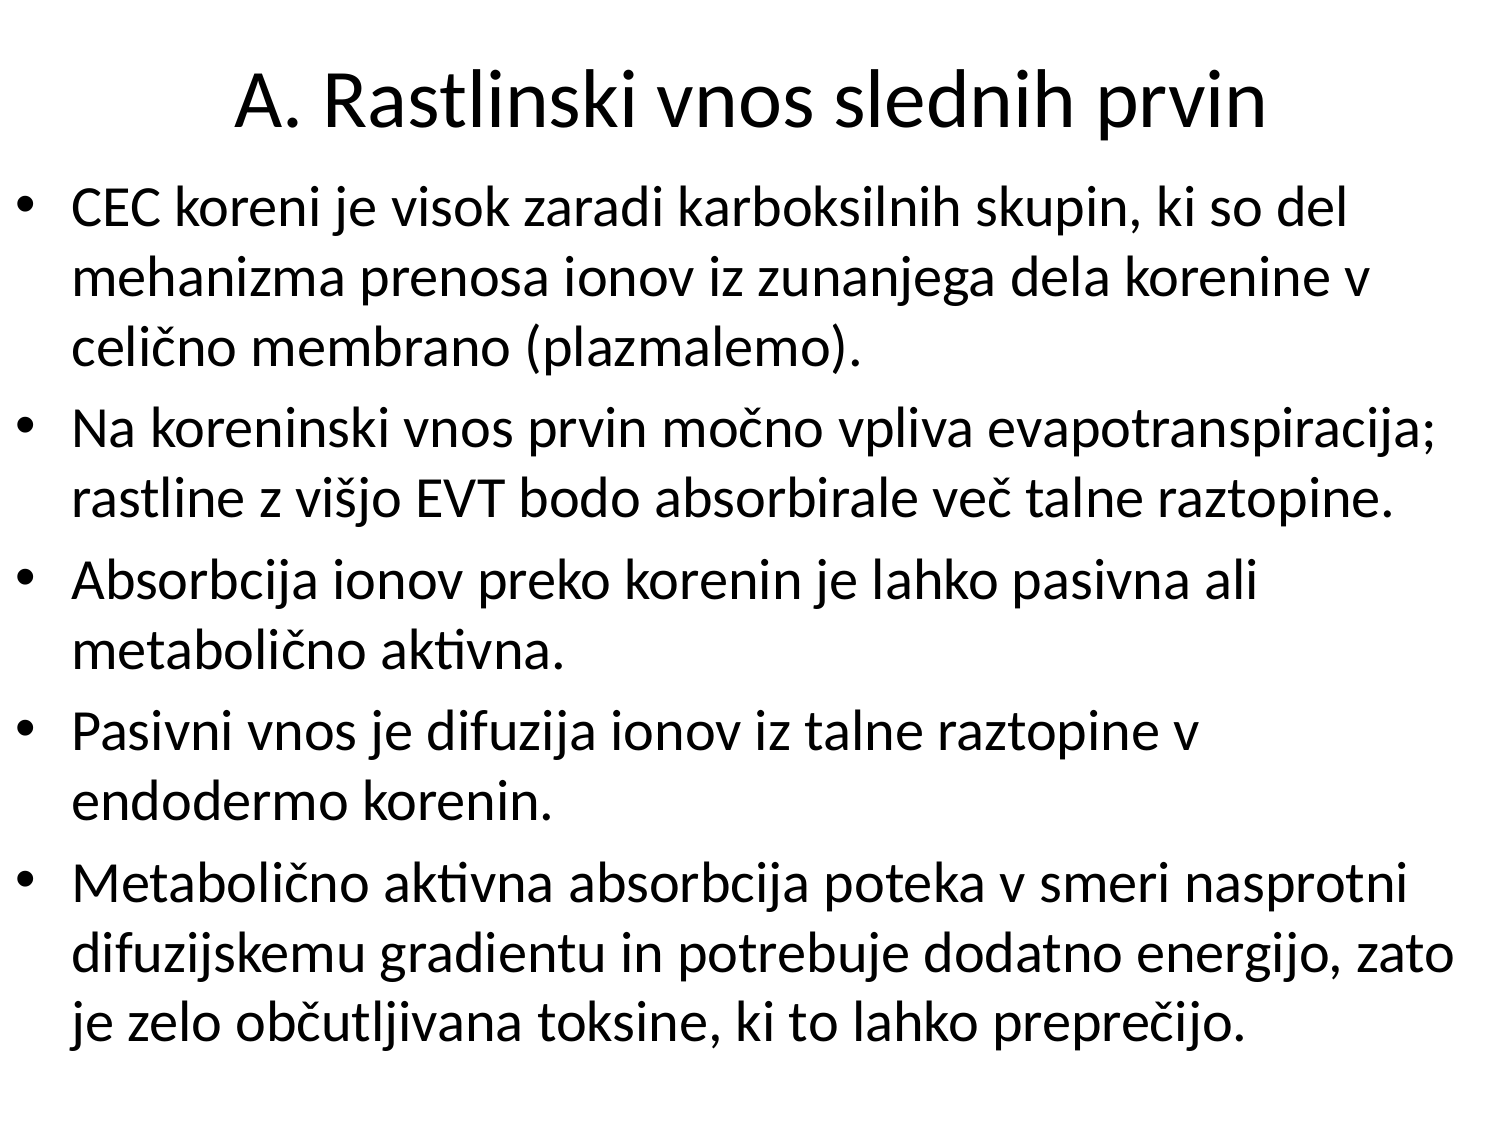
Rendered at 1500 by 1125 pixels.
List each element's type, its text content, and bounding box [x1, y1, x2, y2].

list CEC koreni je visok zaradi karboksilnih skupin, ki so del mehanizma prenosa ionov iz zunanjega dela korenine v celično membrano (plazmalemo). Na koreninski vnos prvin močno vpliva evapotranspiracija; rastline z višjo EVT bodo absorbirale več talne raztopine. Absorbcija ionov preko korenin je lahko pasivna ali metabolično aktivna. Pasivni vnos je difuzija ionov iz talne raztopine v endodermo korenin. Metabolično aktivna absorbcija poteka v smeri nasprotni difuzijskemu gradientu in potrebuje dodatno energijo, zato je zelo občutljivana toksine, ki to lahko preprečijo. [0, 160, 1500, 1125]
title A. Rastlinski vnos slednih prvin [76, 0, 1427, 160]
